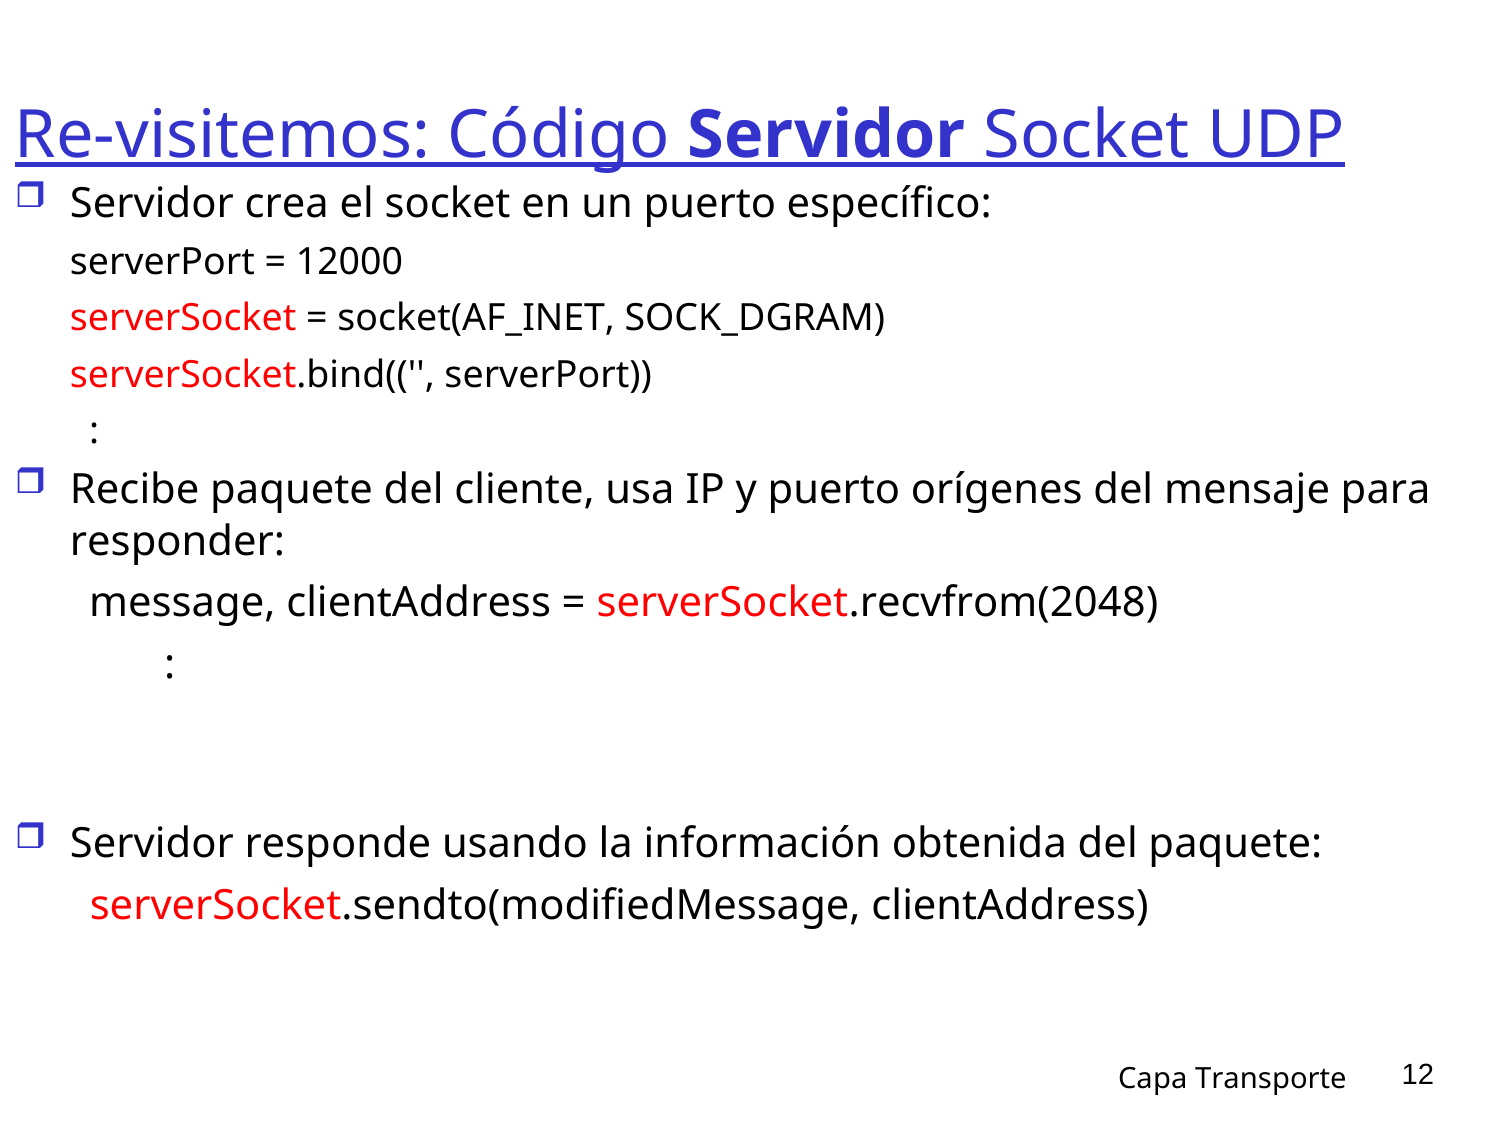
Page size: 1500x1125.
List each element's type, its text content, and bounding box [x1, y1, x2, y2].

list Servidor crea el socket en un puerto específico: serverPort = 12000 serverSocket = socket(AF_INET, SOCK_DGRAM) serverSocket.bind(('', serverPort)) : Recibe paquete del cliente, usa IP y puerto orígenes del mensaje para responder: message, clientAddress = serverSocket.recvfrom(2048) : Servidor responde usando la información obtenida del paquete: serverSocket.sendto(modifiedMessage, clientAddress) [0, 168, 1500, 1054]
title Re-visitemos: Código Servidor Socket UDP [0, 37, 1500, 168]
